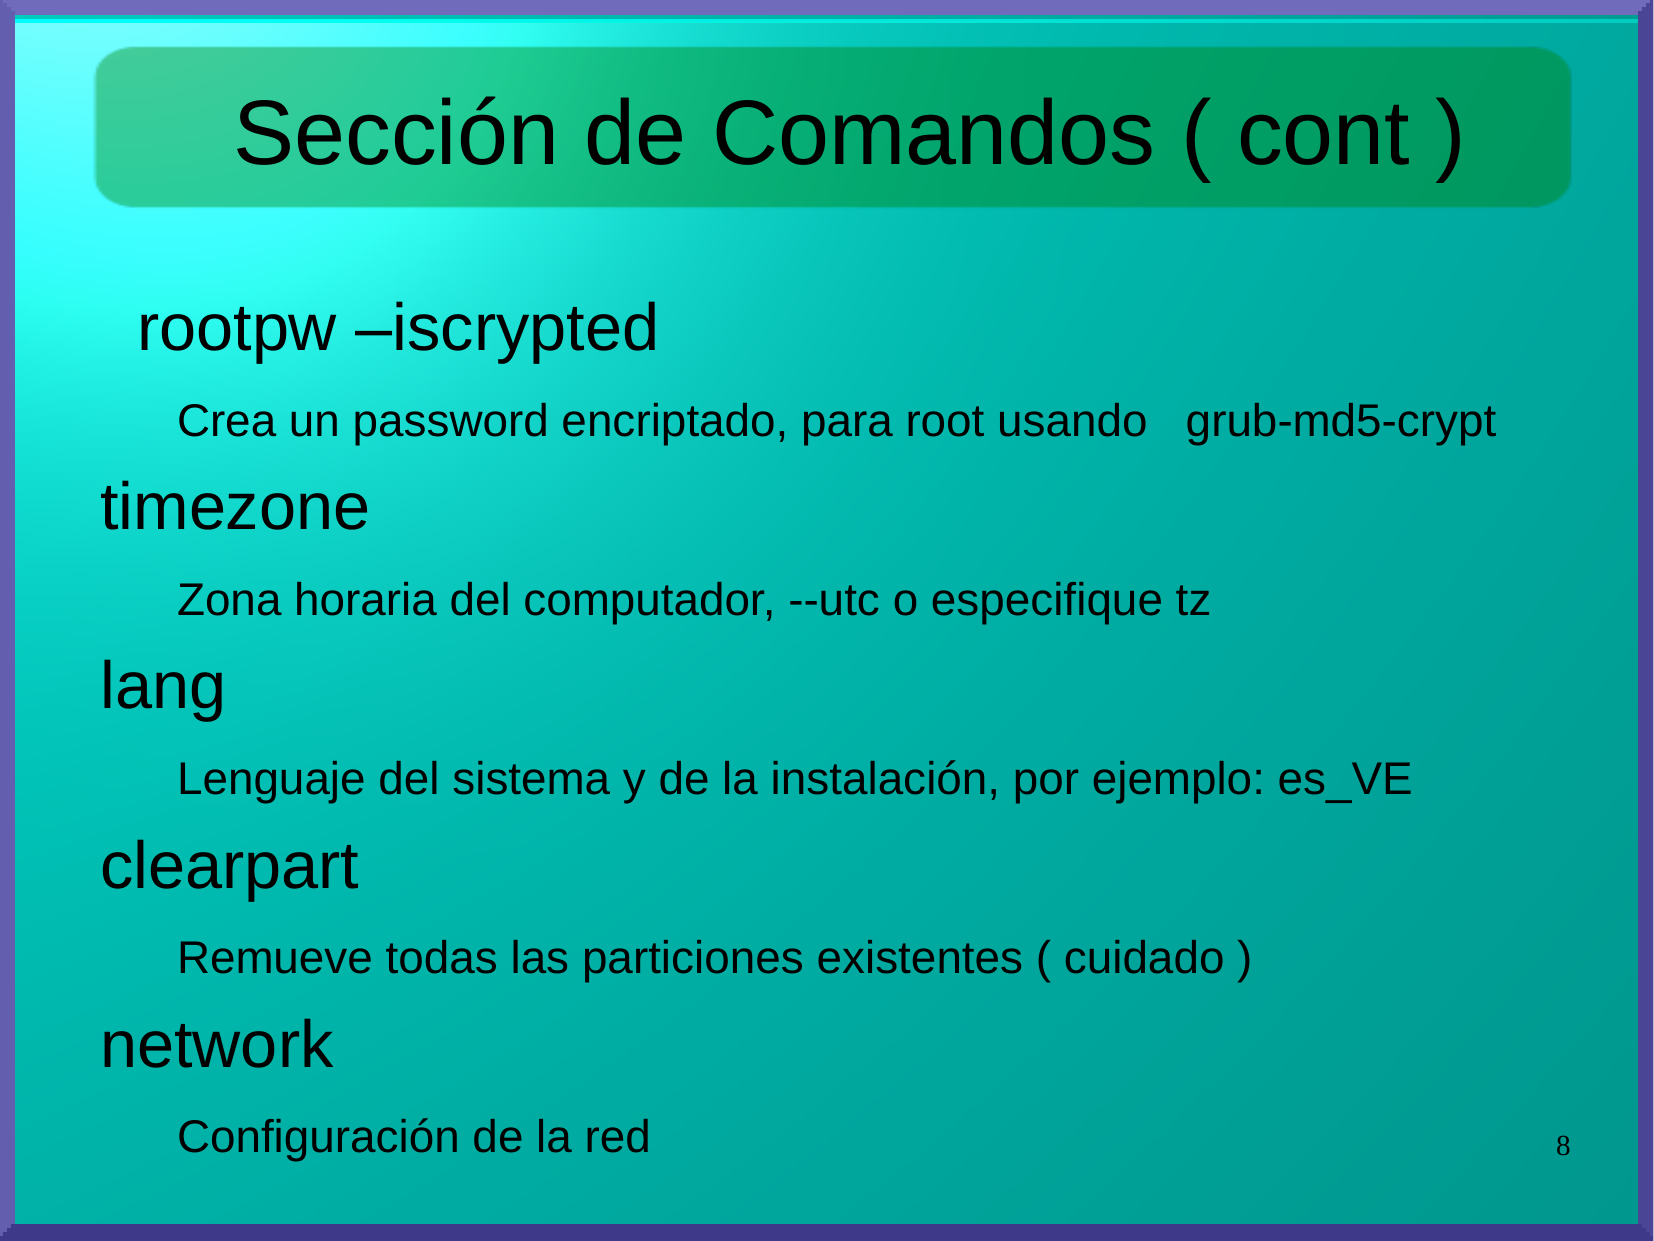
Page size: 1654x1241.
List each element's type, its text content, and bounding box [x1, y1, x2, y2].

title Sección de Comandos ( cont ) [106, 29, 1595, 237]
picture [0, 0, 1654, 1241]
list rootpw –iscrypted Crea un password encriptado, para root usando grub-md5-crypt timezone Zona horaria del computador, --utc o especifique tz lang Lenguaje del sistema y de la instalación, por ejemplo: es_VE clearpart Remueve todas las particiones existentes ( cuidado ) network Configuración de la red [82, 290, 1571, 1163]
